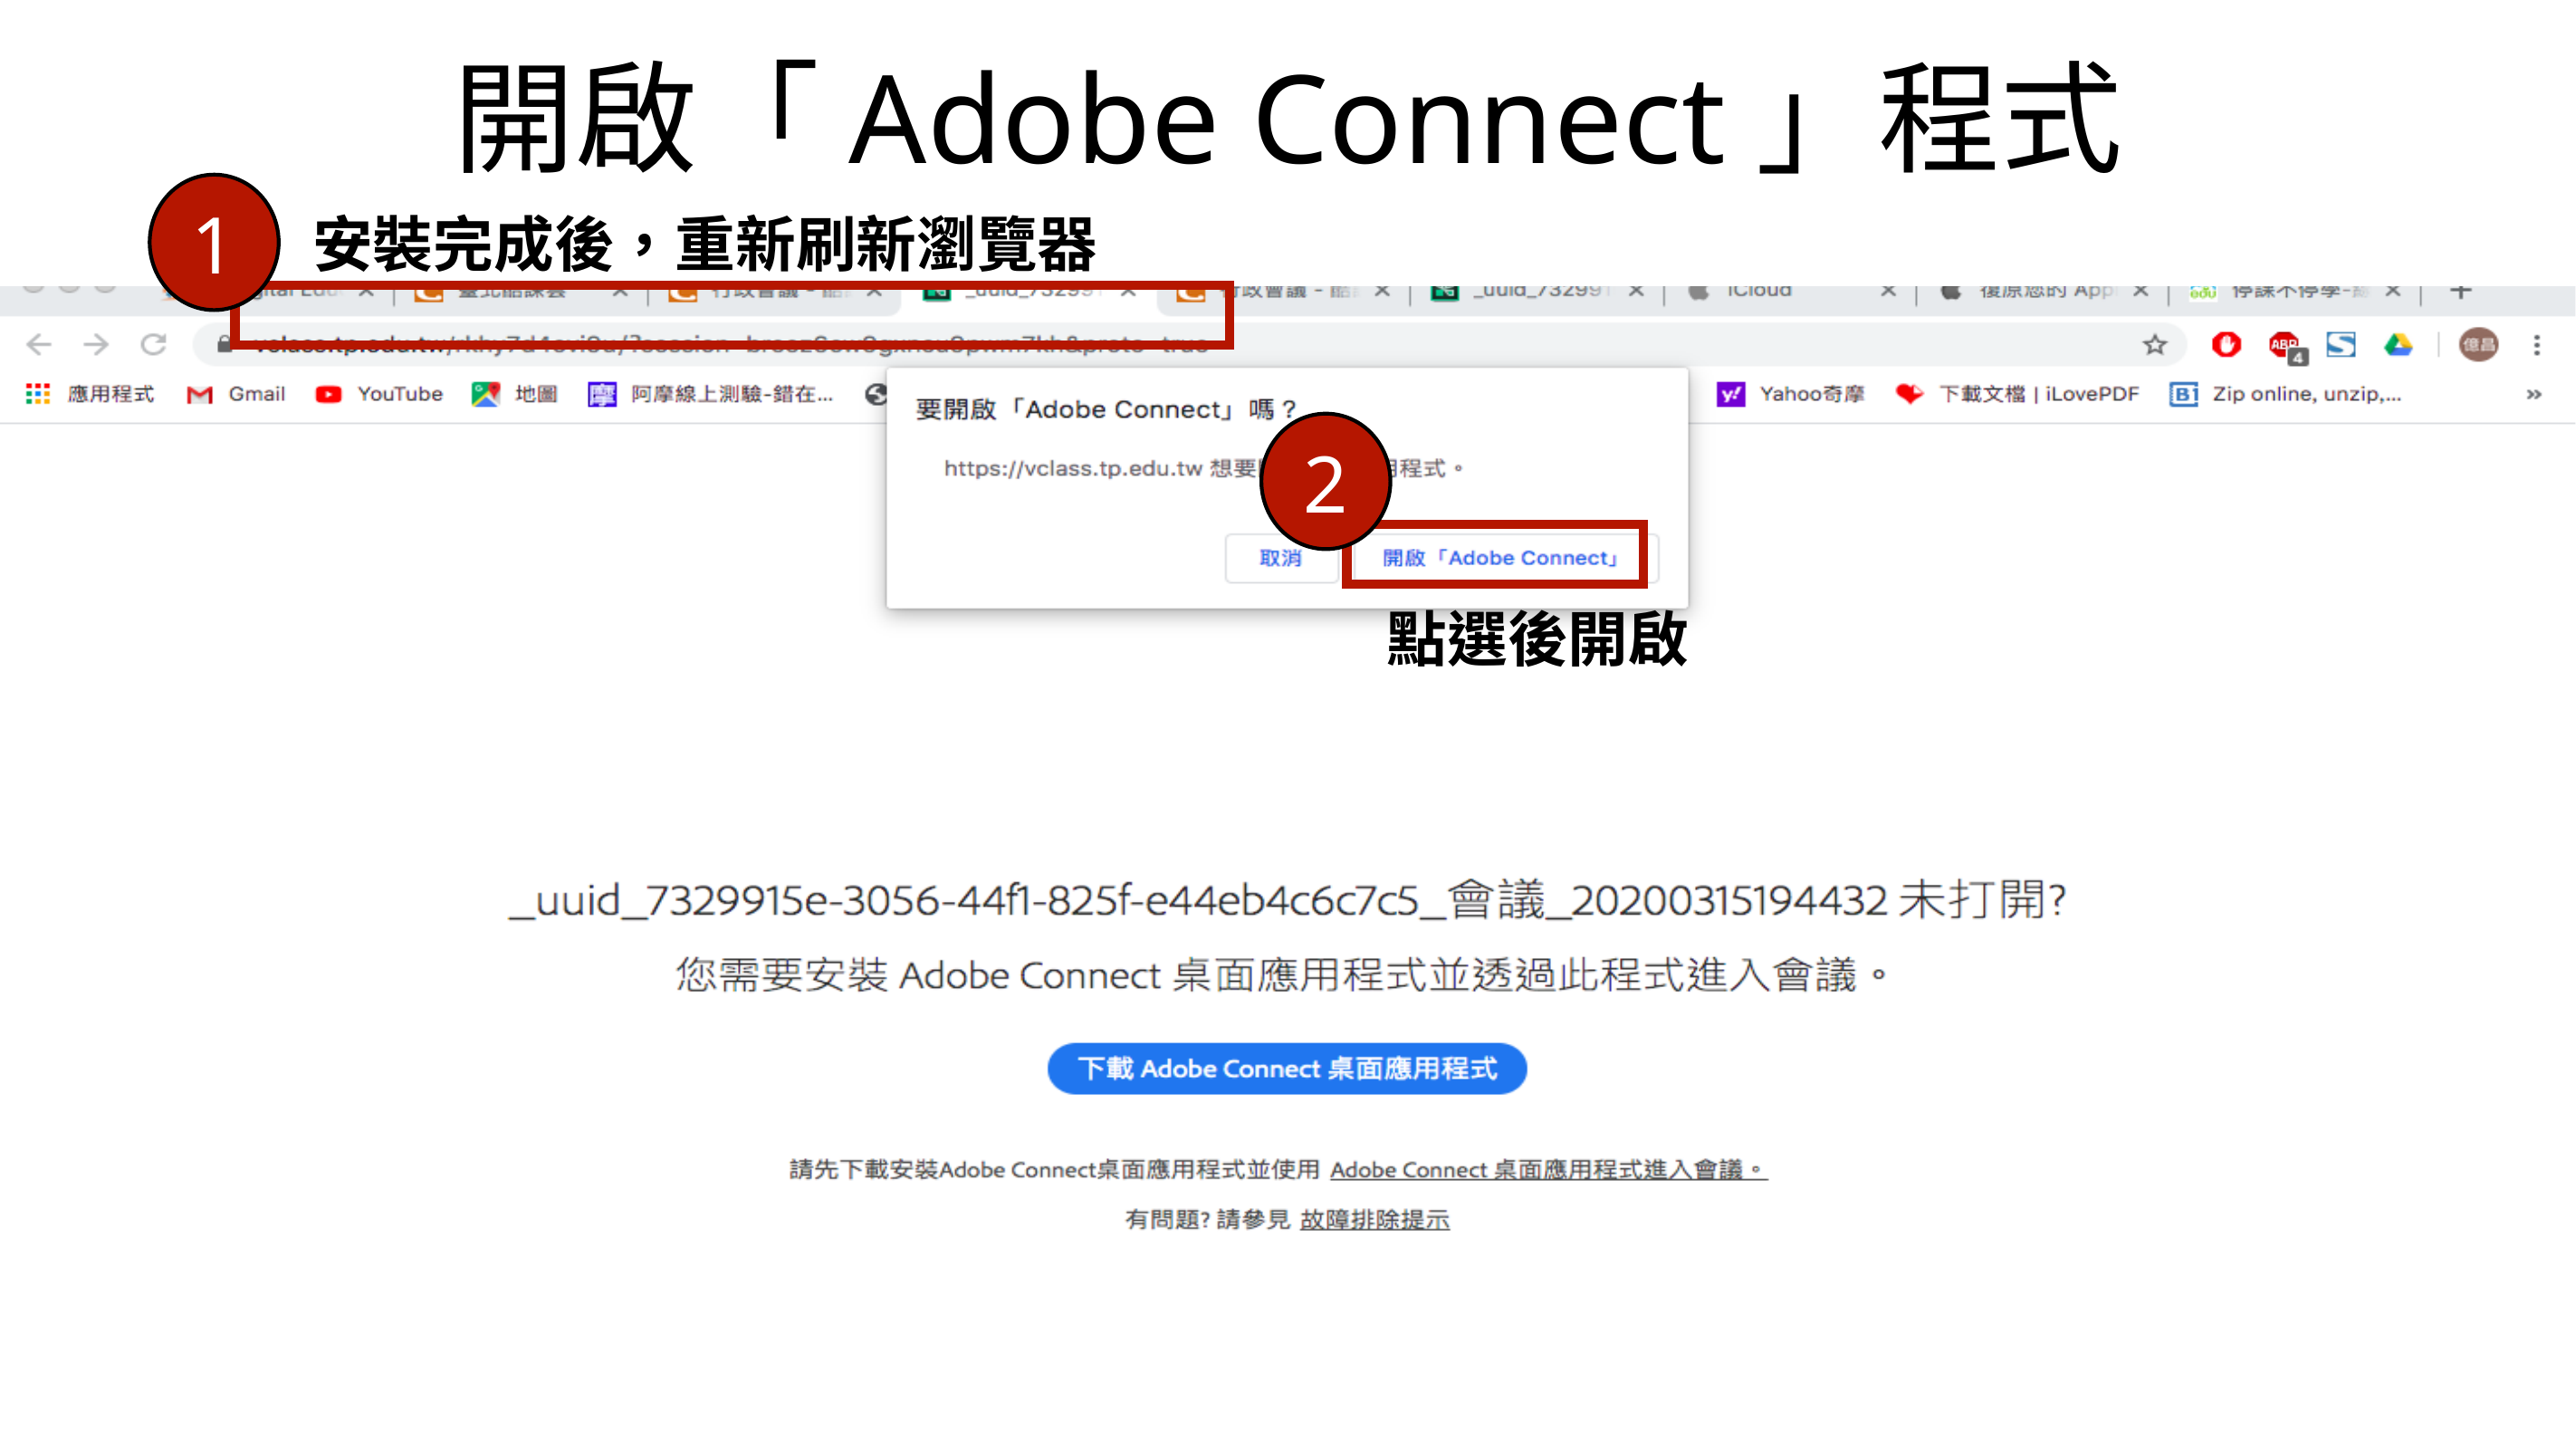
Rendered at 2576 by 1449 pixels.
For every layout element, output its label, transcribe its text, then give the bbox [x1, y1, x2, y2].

picture [240, 290, 1225, 341]
text_box 1 [149, 174, 279, 311]
title 開啟「Adobe Connect」程式 [188, 0, 2388, 229]
text_box 安裝完成後，重新刷新瀏覽器 [302, 196, 1109, 289]
picture [0, 286, 2576, 1408]
text_box 點選後開啟 [1376, 590, 1700, 684]
text_box 2 [1261, 413, 1391, 550]
